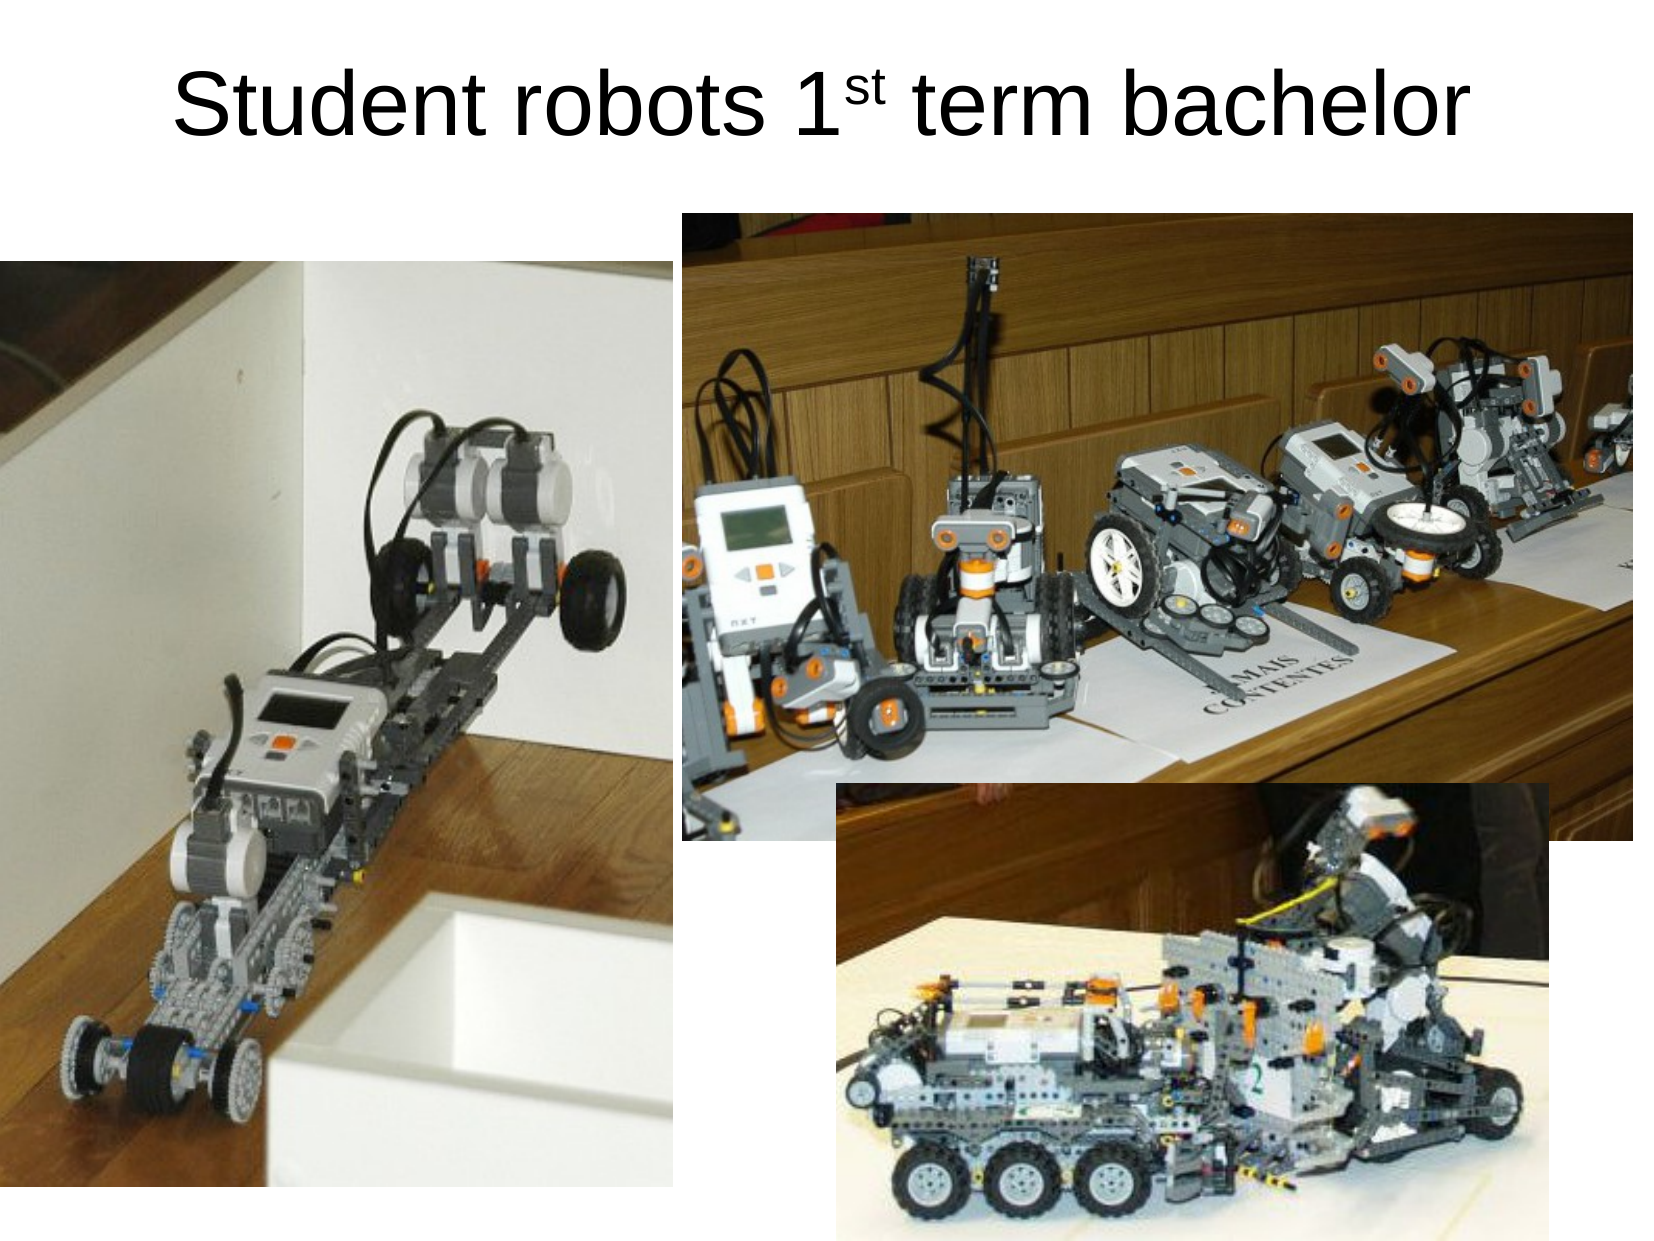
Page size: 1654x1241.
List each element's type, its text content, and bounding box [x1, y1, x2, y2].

picture [682, 213, 1633, 1241]
title Student robots 1st term bachelor [78, 0, 1567, 208]
picture [0, 261, 673, 1187]
